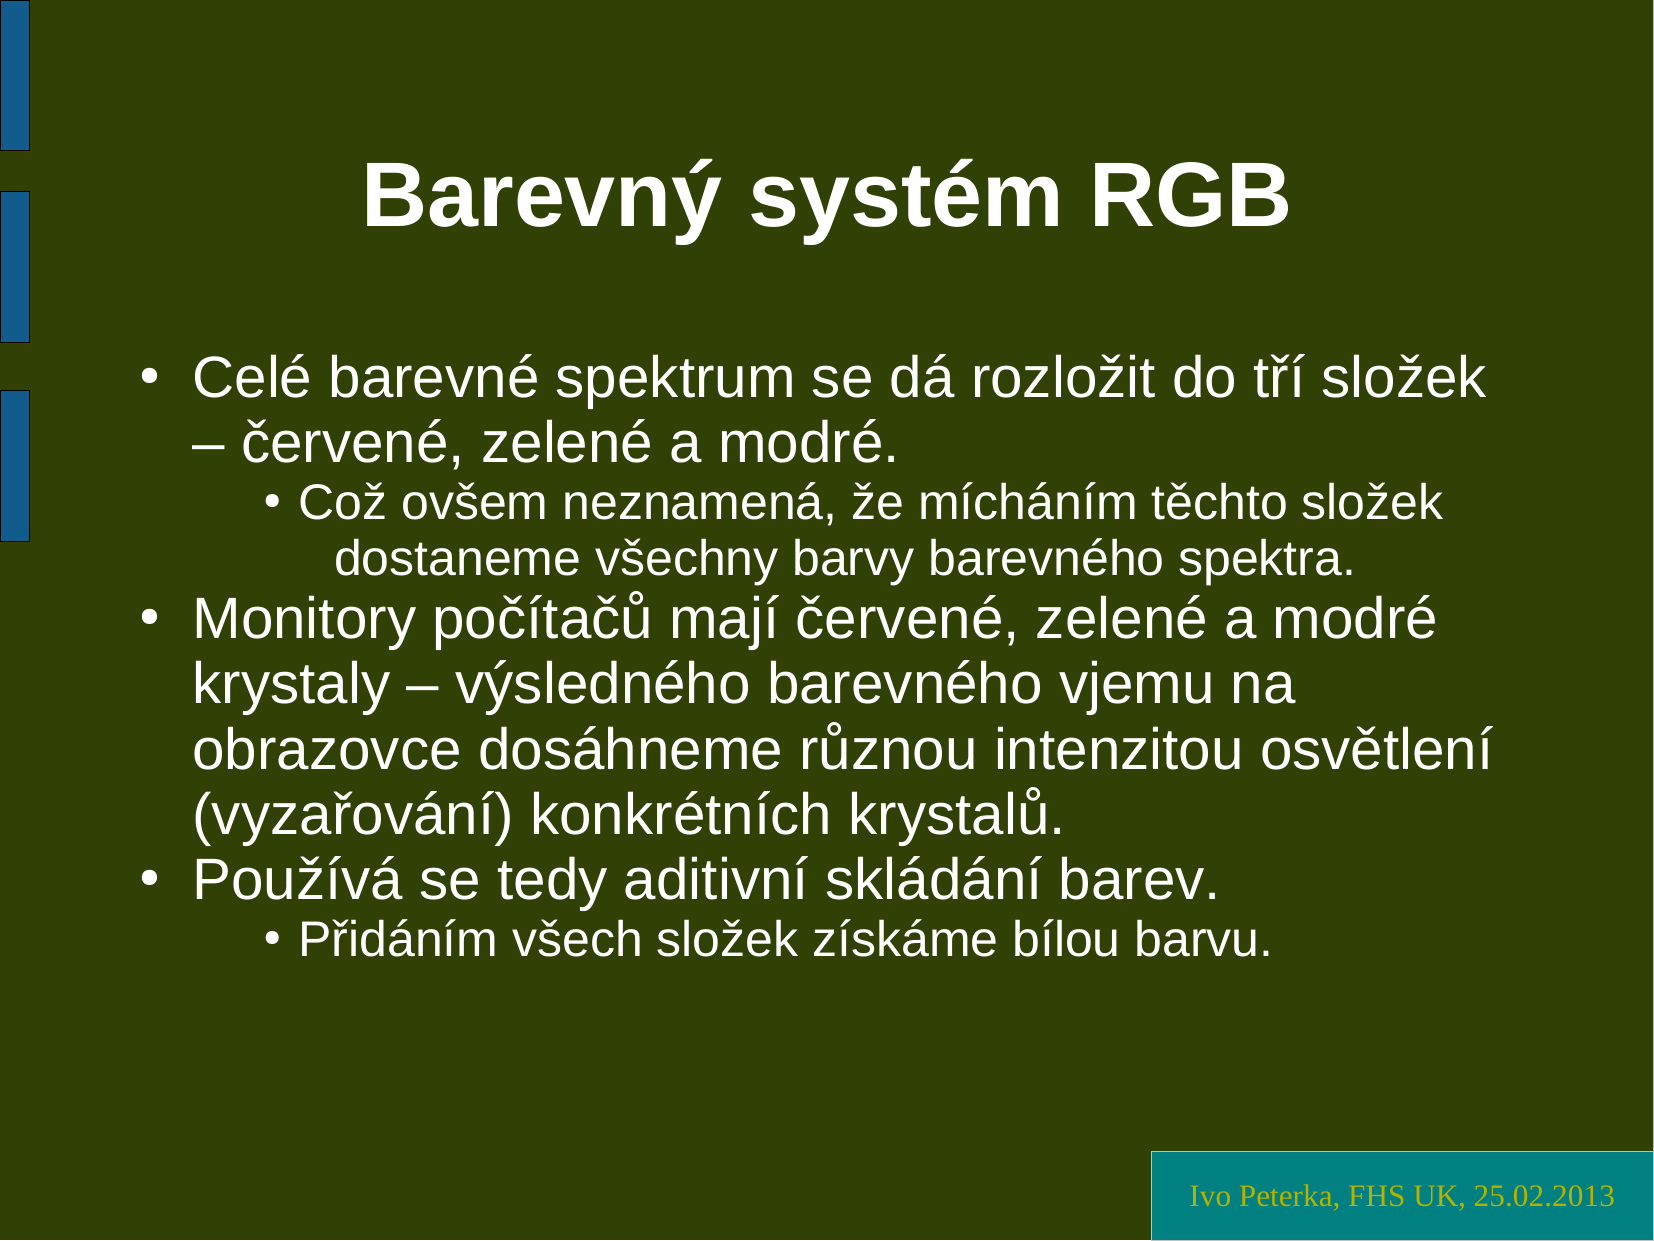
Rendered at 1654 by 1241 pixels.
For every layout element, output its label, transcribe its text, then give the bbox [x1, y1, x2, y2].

title Barevný systém RGB [121, 98, 1534, 291]
list Celé barevné spektrum se dá rozložit do tří složek – červené, zelené a modré. Což ovšem neznamená, že mícháním těchto složek dostaneme všechny barvy barevného spektra. Monitory počítačů mají červené, zelené a modré krystaly – výsledného barevného vjemu na obrazovce dosáhneme různou intenzitou osvětlení (vyzařování) konkrétních krystalů. Používá se tedy aditivní skládání barev. Přidáním všech složek získáme bílou barvu. [121, 344, 1534, 1112]
